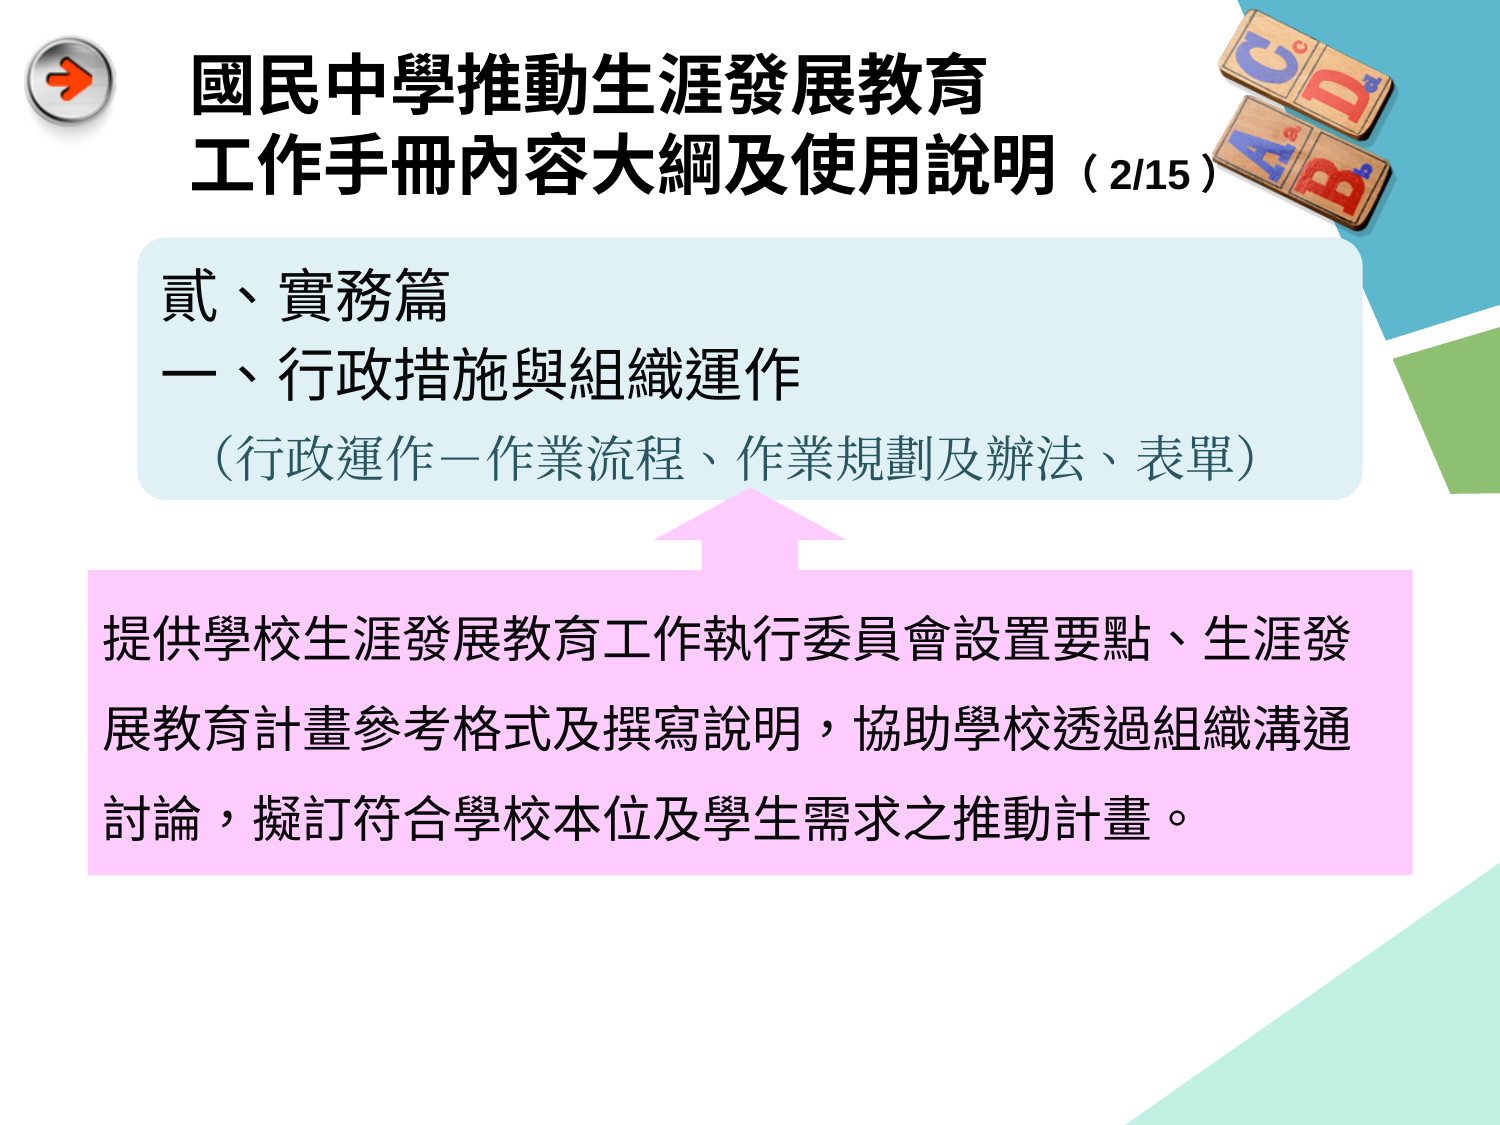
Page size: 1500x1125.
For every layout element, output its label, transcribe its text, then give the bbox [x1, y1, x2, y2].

picture [1212, 8, 1399, 238]
picture [24, 35, 118, 150]
title 國民中學推動生涯發展教育 工作手冊內容大綱及使用說明（2/15） [174, 32, 1263, 213]
text_box 貳、實務篇 一、行政措施與組織運作 （行政運作－作業流程、作業規劃及辦法、表單） [137, 237, 1363, 501]
text_box 提供學校生涯發展教育工作執行委員會設置要點、生涯發展教育計畫參考格式及撰寫說明，協助學校透過組織溝通討論，擬訂符合學校本位及學生需求之推動計畫。 [87, 487, 1413, 876]
